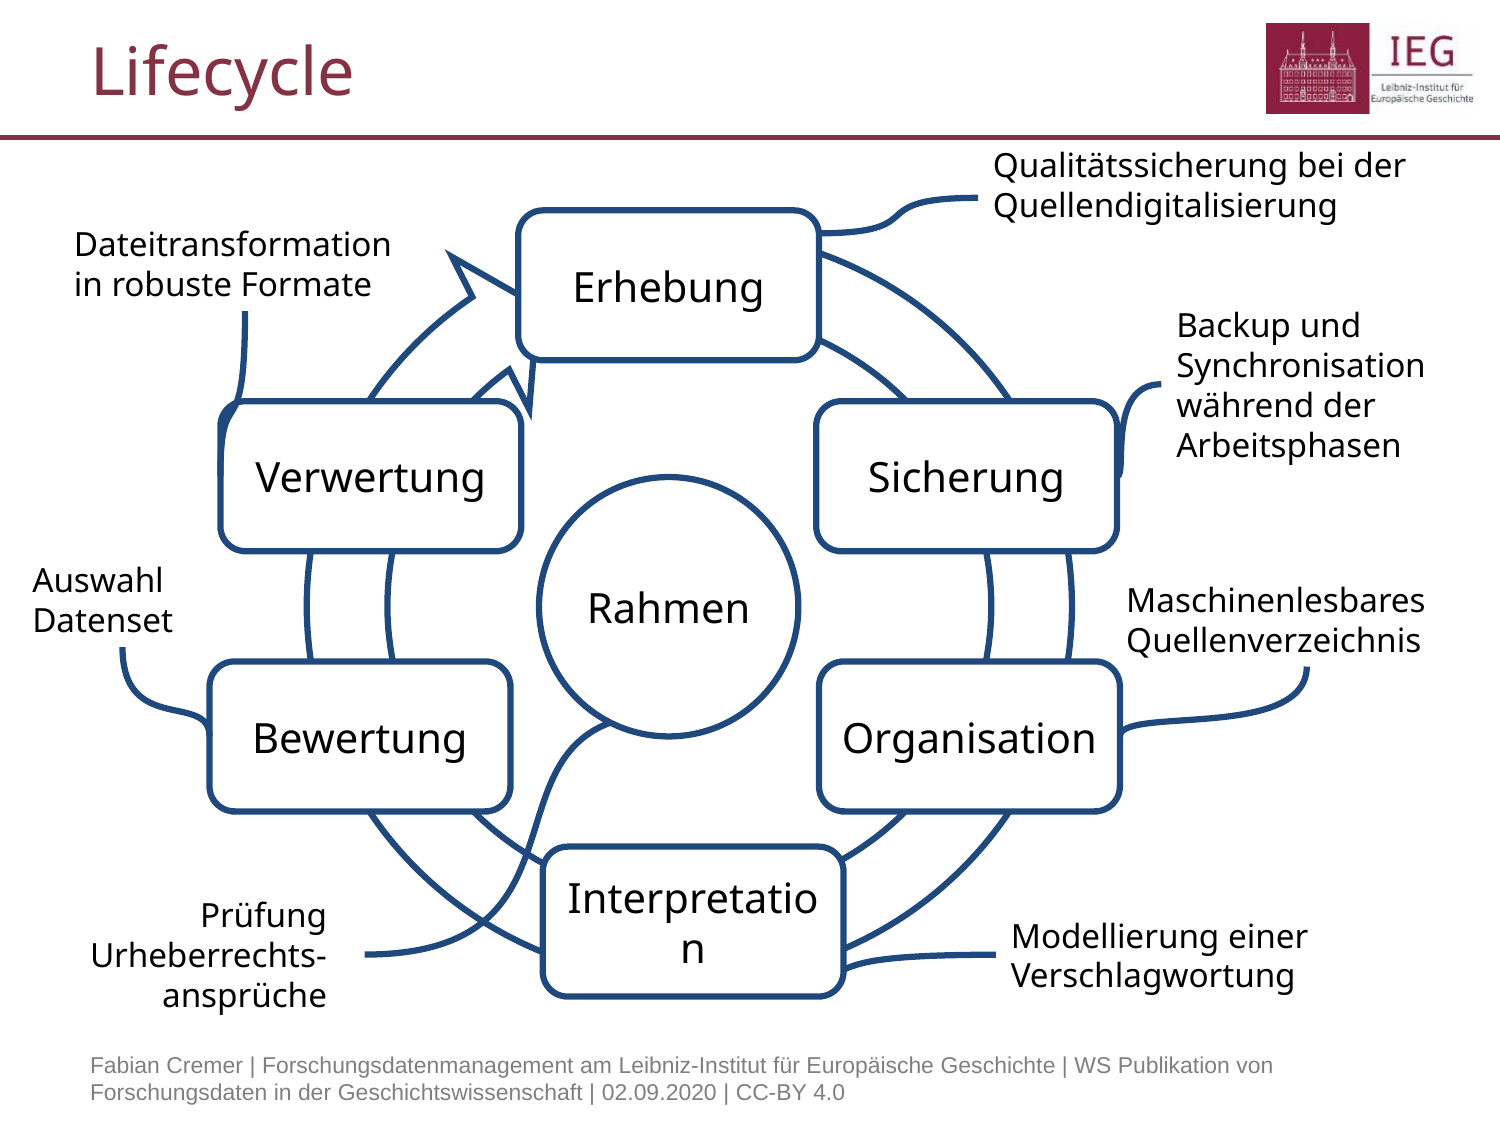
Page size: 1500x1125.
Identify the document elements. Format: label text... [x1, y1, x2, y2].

text_box Auswahl Datenset [17, 552, 228, 647]
text_box [486, 855, 543, 952]
text_box [369, 812, 524, 920]
text_box Maschinenlesbares Quellenverzeichnis [1111, 572, 1500, 666]
text_box Organisation [819, 661, 1120, 812]
text_box Sicherung [816, 401, 1118, 552]
text_box [841, 812, 1009, 949]
text_box Interpretation [542, 846, 844, 997]
text_box [368, 257, 534, 410]
text_box Modellierung einer Verschlagwortung [996, 907, 1361, 1002]
text_box Backup und Synchronisation während der Arbeitsphasen [1161, 297, 1500, 472]
text_box Bewertung [209, 661, 511, 812]
text_box [985, 552, 1072, 661]
text_box [306, 552, 393, 661]
text_box Verwertung [220, 401, 522, 552]
text_box Prüfung Urheberrechts-ansprüche [75, 887, 365, 1022]
text_box Qualitätssicherung bei der Quellendigitalisierung [978, 137, 1500, 232]
text_box Fabian Cremer | Forschungsdatenmanagement am Leibniz-Institut für Europäische Geschichte | WS Publikation von Forschungsdaten in der Geschichtswissenschaft | 02.09.2020 | CC-BY 4.0 [75, 1042, 1426, 1103]
text_box Dateitransformation in robuste Formate [59, 216, 431, 311]
title Lifecycle [75, 0, 1229, 138]
text_box Rahmen [538, 477, 799, 737]
text_box Erhebung [518, 210, 820, 361]
text_box [819, 253, 1010, 401]
